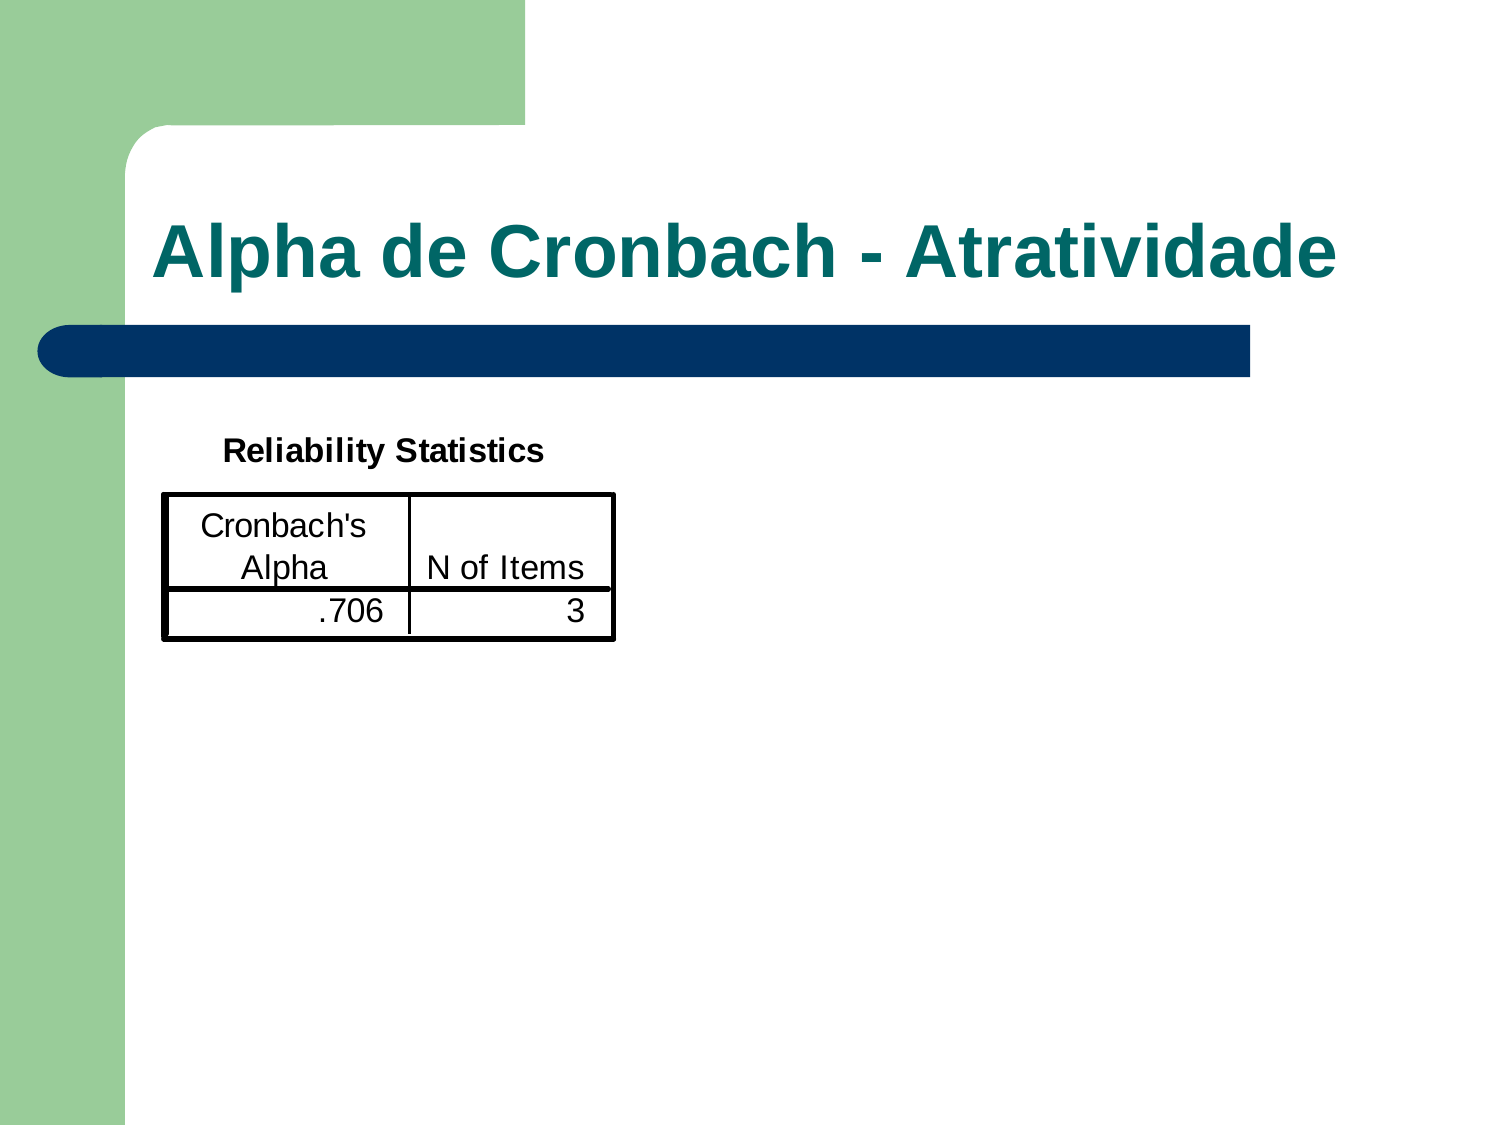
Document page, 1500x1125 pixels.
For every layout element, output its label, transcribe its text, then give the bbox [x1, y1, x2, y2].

picture [137, 399, 637, 663]
title Alpha de Cronbach - Atratividade [136, 136, 1414, 301]
